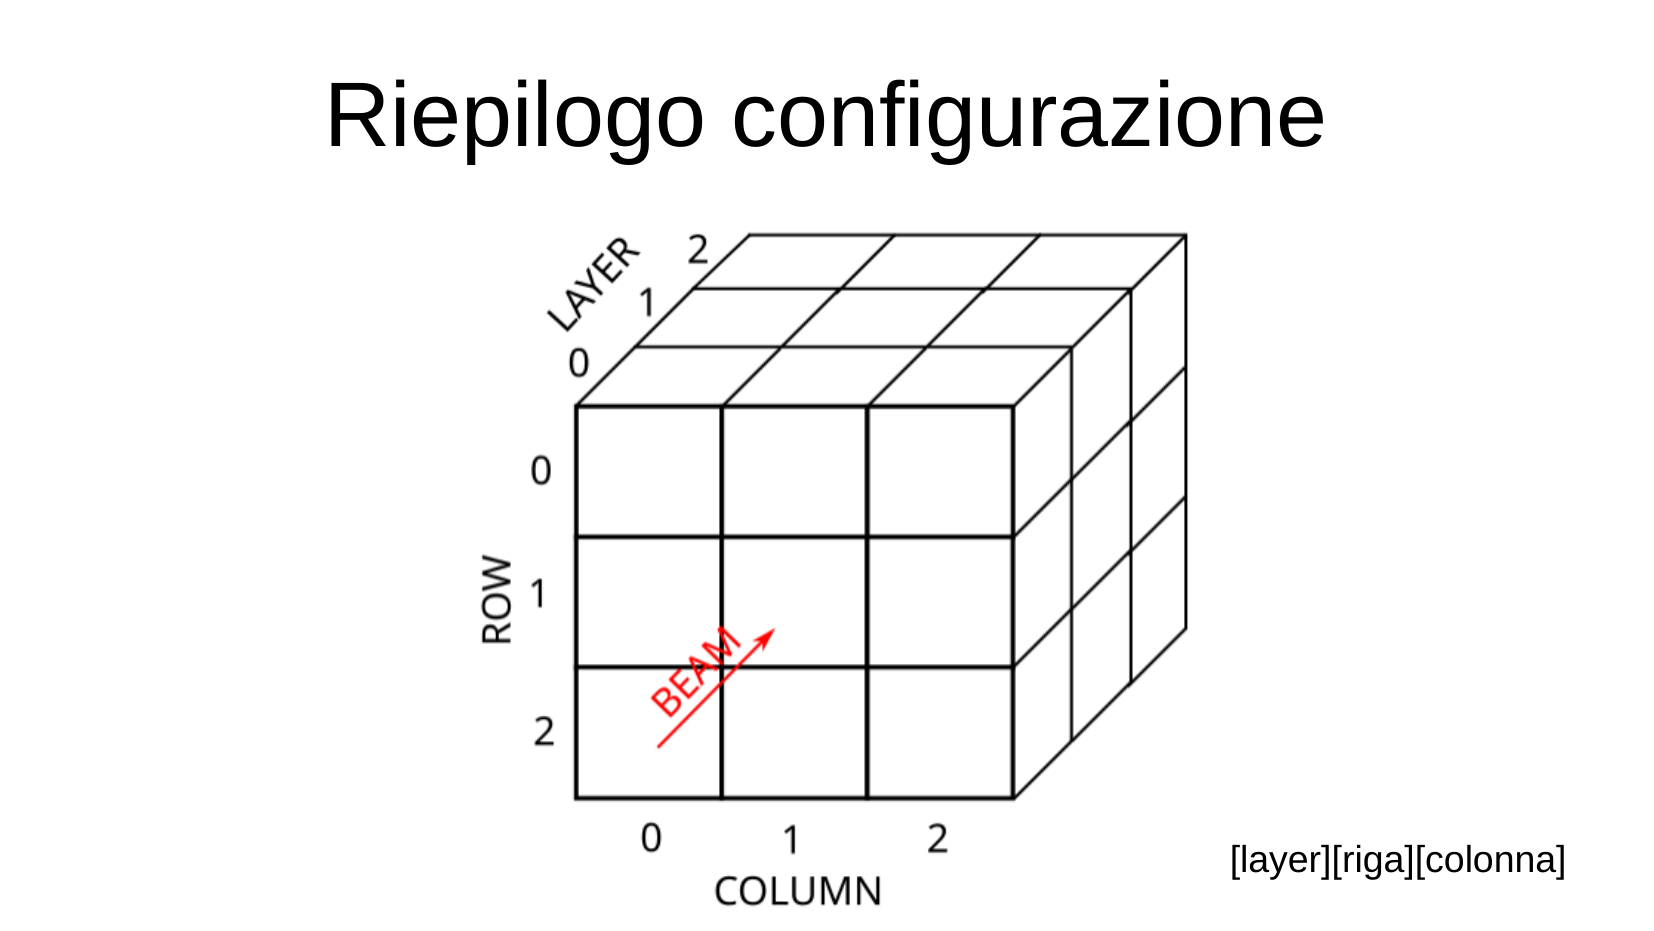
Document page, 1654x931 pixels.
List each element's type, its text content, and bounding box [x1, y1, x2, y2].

title Riepilogo configurazione [82, 37, 1571, 193]
picture [422, 190, 1232, 927]
text_box [layer][riga][colonna] [1215, 831, 1591, 931]
